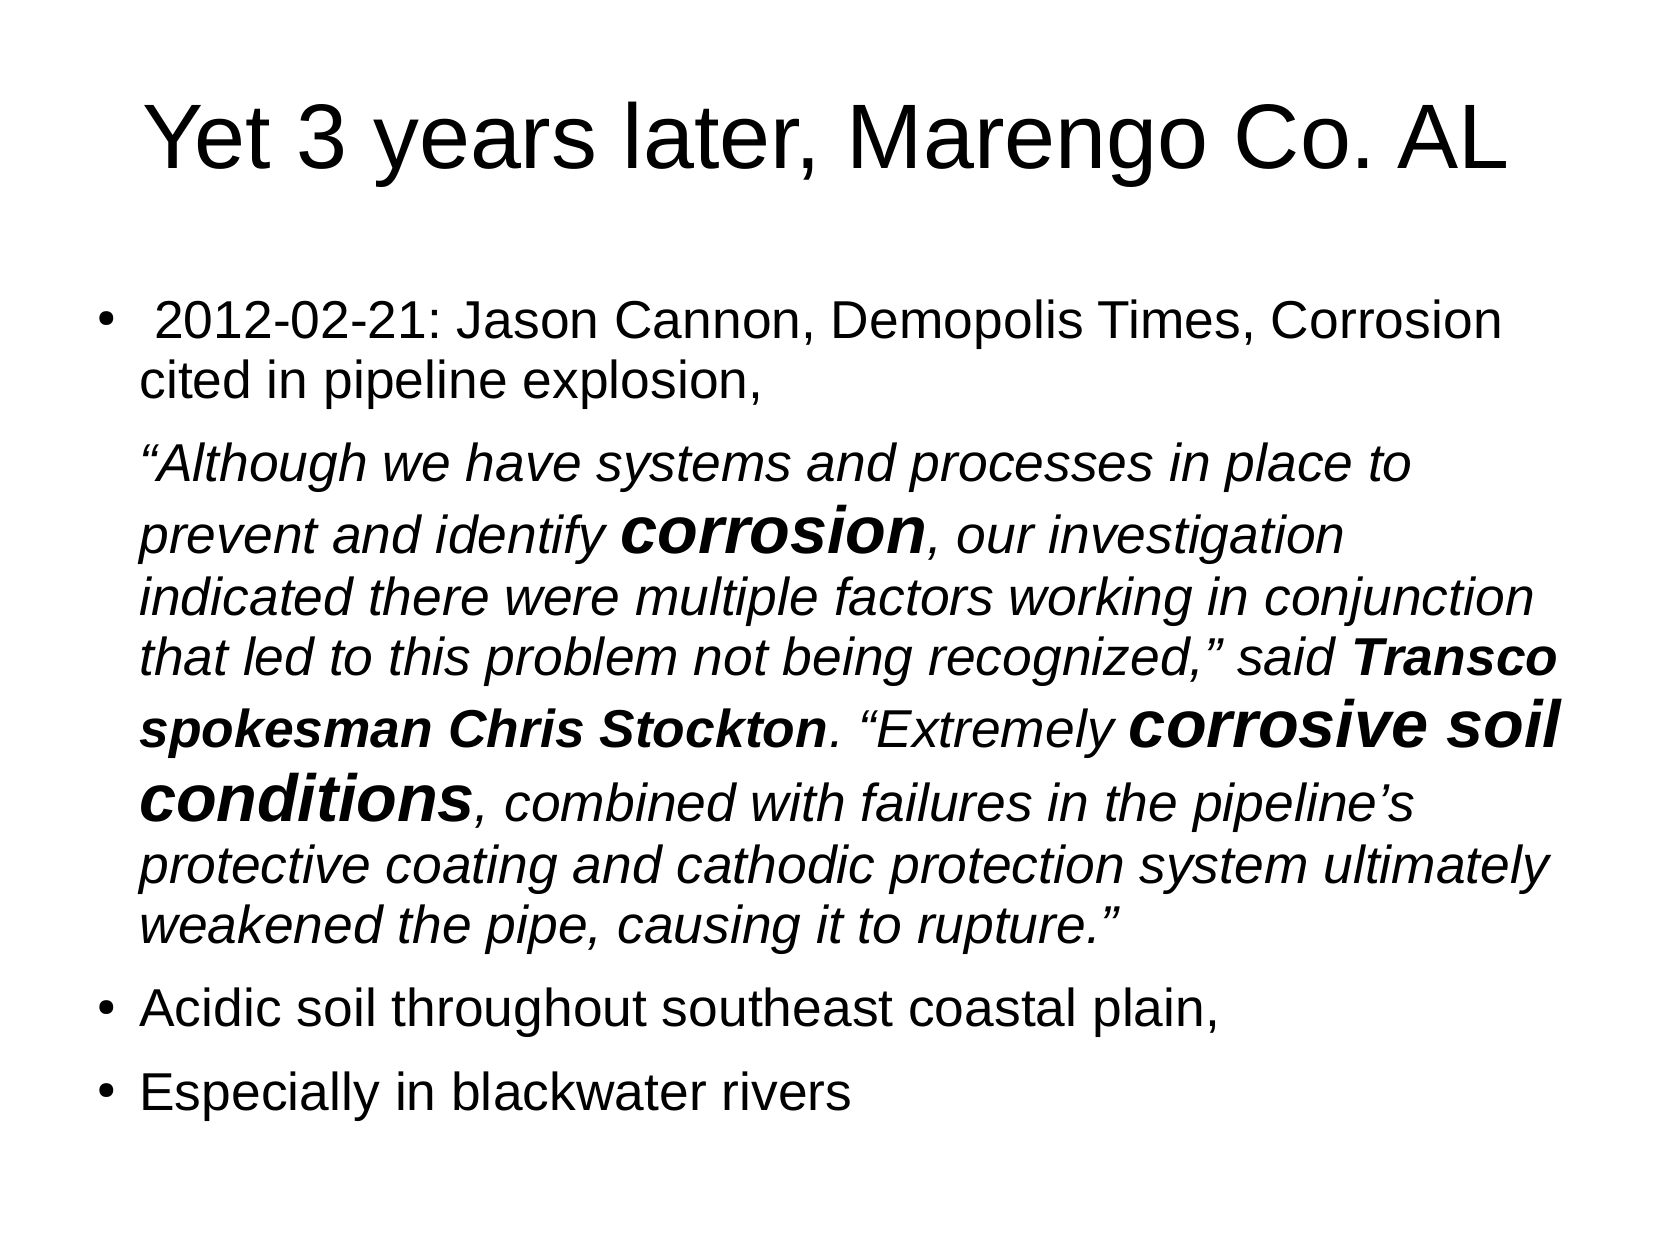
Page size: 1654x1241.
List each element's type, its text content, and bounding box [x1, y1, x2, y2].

list 2012-02-21: Jason Cannon, Demopolis Times, Corrosion cited in pipeline explosion, “Although we have systems and processes in place to prevent and identify corrosion, our investigation indicated there were multiple factors working in conjunction that led to this problem not being recognized,” said Transco spokesman Chris Stockton. “Extremely corrosive soil conditions, combined with failures in the pipeline’s protective coating and cathodic protection system ultimately weakened the pipe, causing it to rupture.” Acidic soil throughout southeast coastal plain, Especially in blackwater rivers [82, 290, 1571, 1126]
title Yet 3 years later, Marengo Co. AL [82, 32, 1571, 241]
